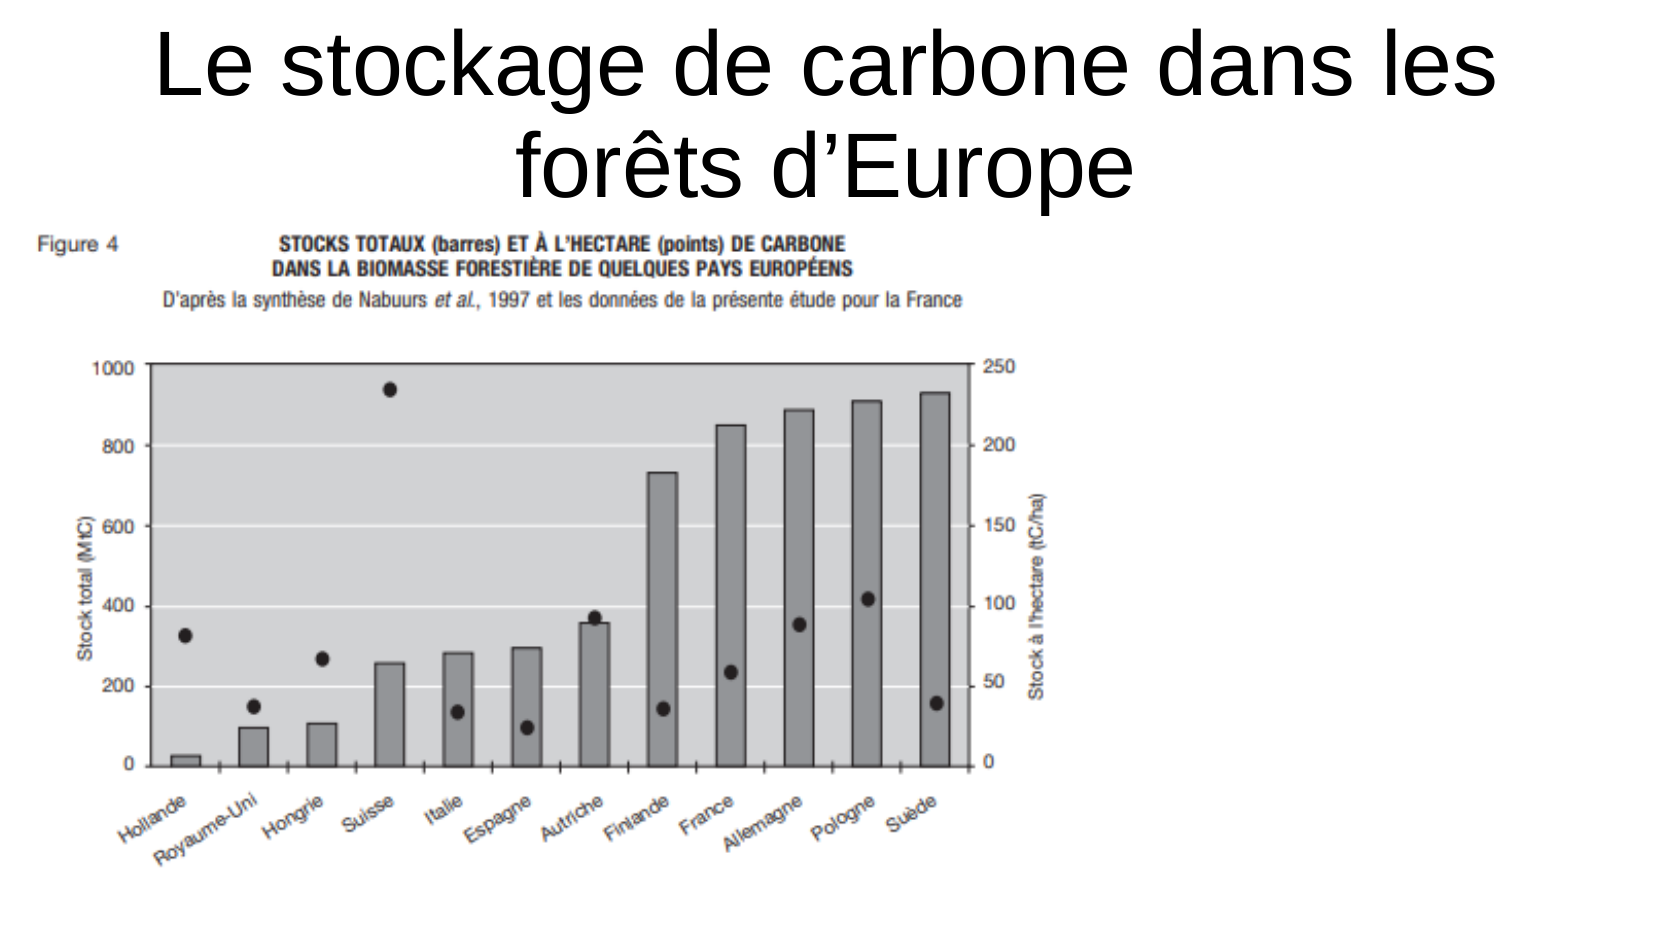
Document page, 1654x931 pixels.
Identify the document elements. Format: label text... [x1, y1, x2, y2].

picture [2, 217, 1093, 890]
title Le stockage de carbone dans les forêts d’Europe [82, 12, 1571, 218]
